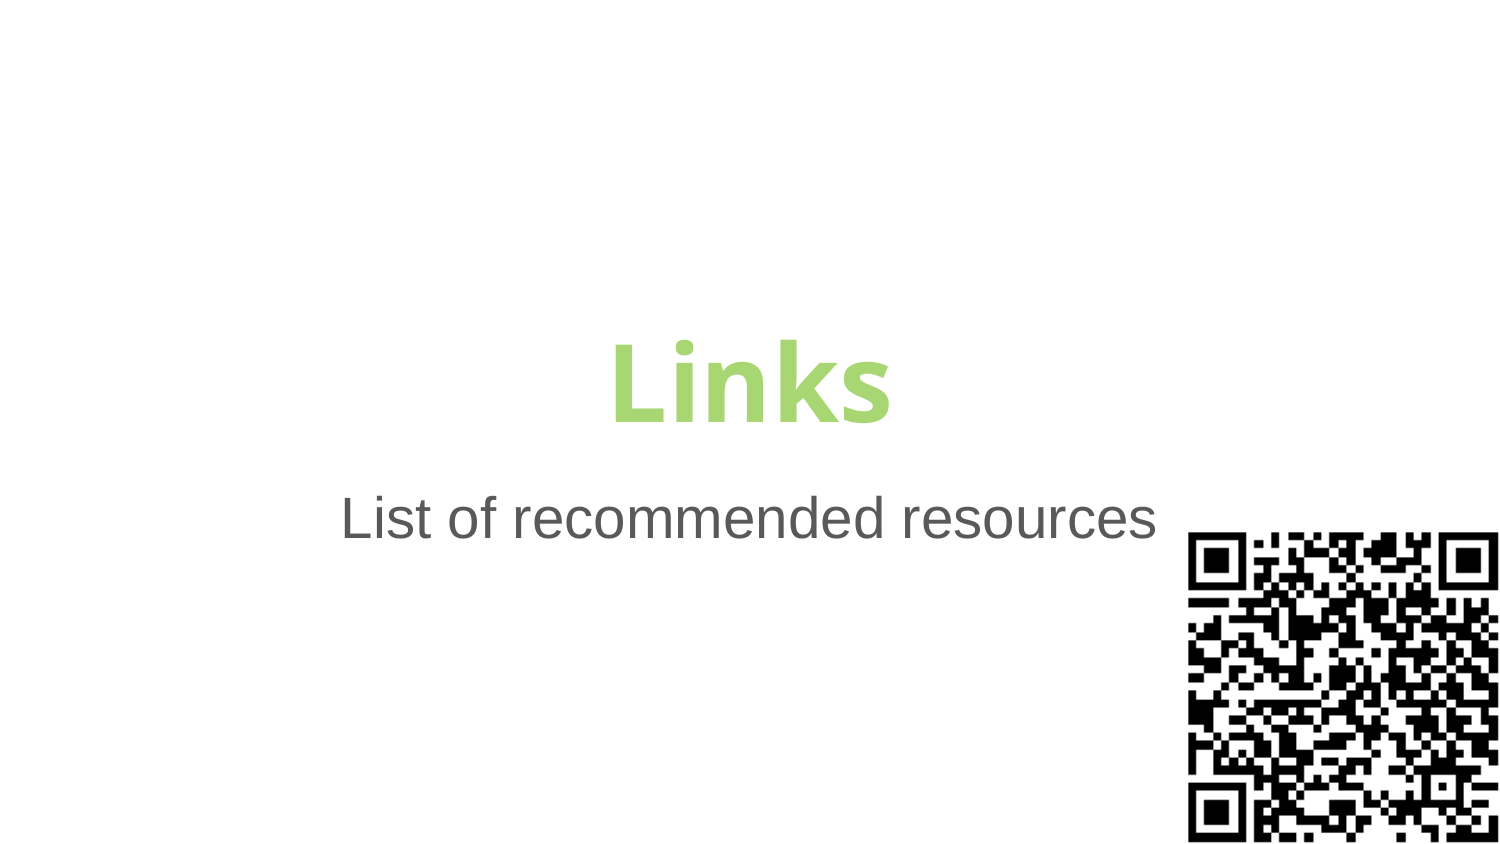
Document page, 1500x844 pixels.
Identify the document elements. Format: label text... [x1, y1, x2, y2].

picture [1187, 531, 1500, 844]
subtitle List of recommended resources [51, 464, 1449, 595]
title Links [51, 122, 1449, 459]
